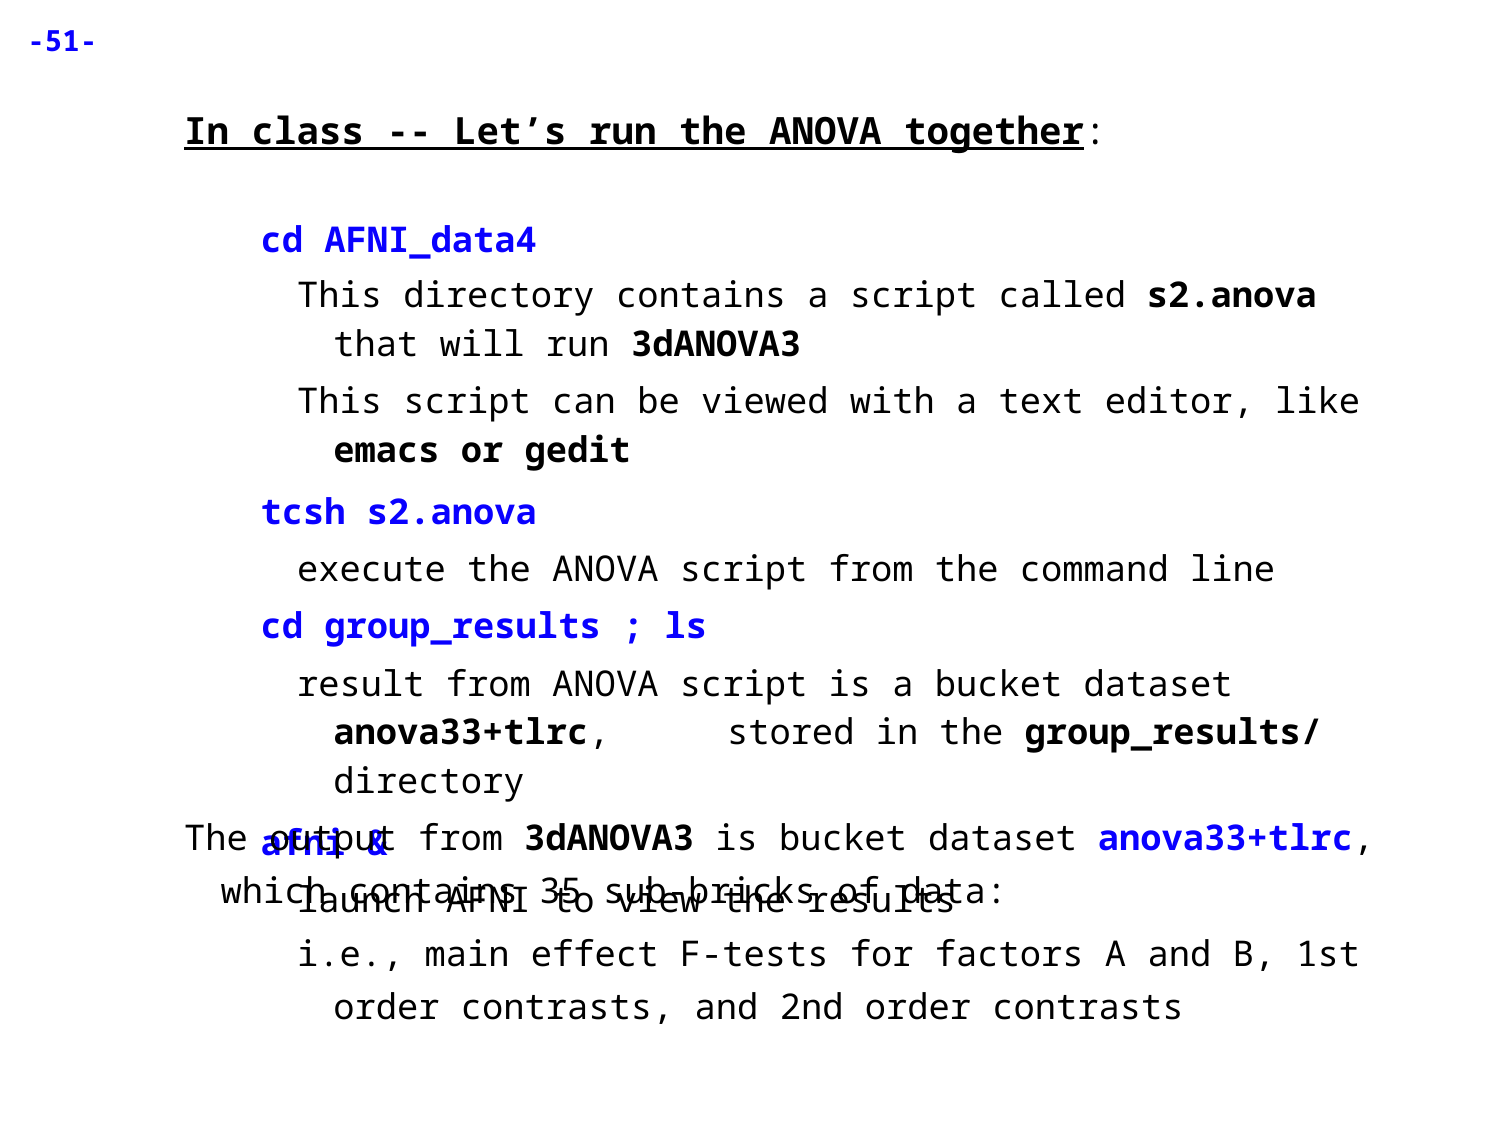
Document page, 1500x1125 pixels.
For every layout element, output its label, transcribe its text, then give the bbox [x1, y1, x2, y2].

list In class -- Let’s run the ANOVA together: cd AFNI_data4 This directory contains a script called s2.anova that will run 3dANOVA3 This script can be viewed with a text editor, like emacs or gedit tcsh s2.anova execute the ANOVA script from the command line cd group_results ; ls result from ANOVA script is a bucket dataset anova33+tlrc, stored in the group_results/ directory afni & launch AFNI to view the results [112, 99, 1438, 779]
text_box The output from 3dANOVA3 is bucket dataset anova33+tlrc, which contains 35 sub-bricks of data: i.e., main effect F-tests for factors A and B, 1st order contrasts, and 2nd order contrasts [112, 800, 1438, 1088]
